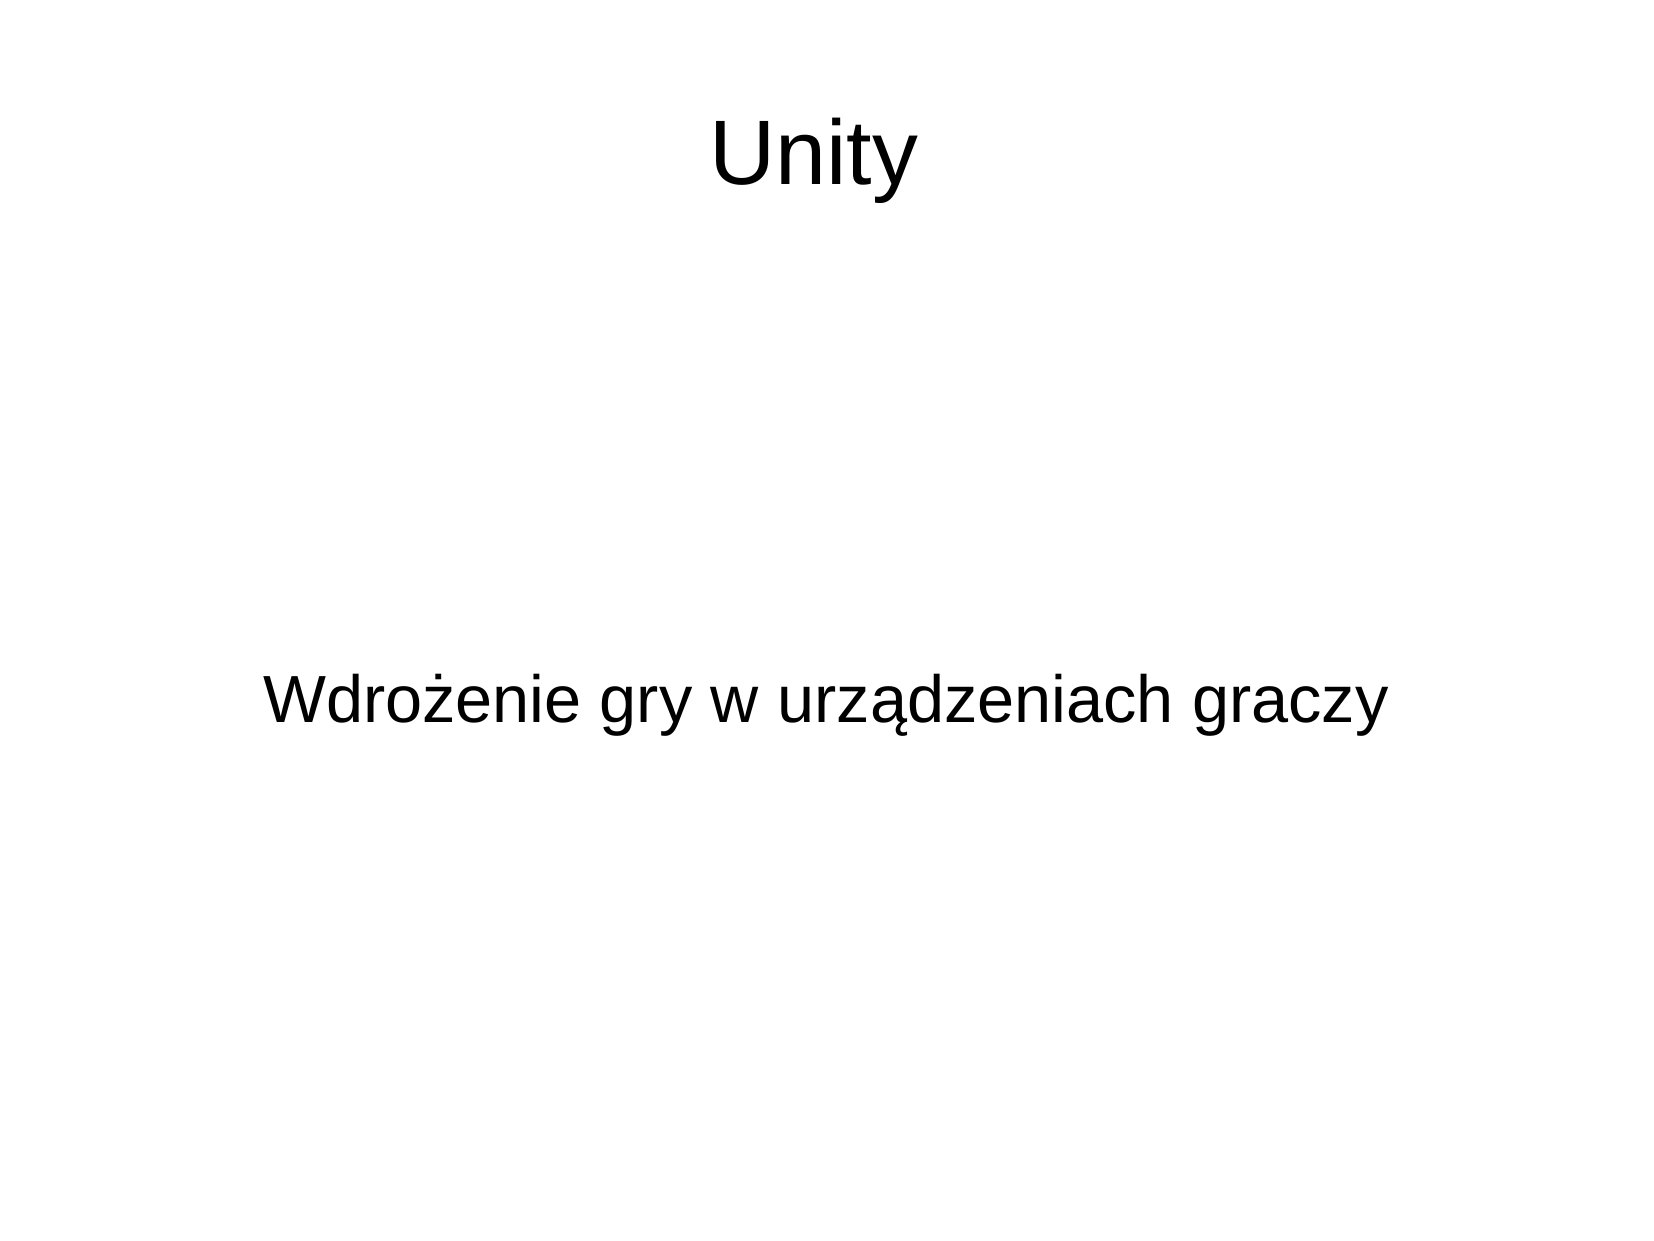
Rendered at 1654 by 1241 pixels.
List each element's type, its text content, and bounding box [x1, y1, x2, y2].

title Unity [82, 49, 1571, 257]
subtitle Wdrożenie gry w urządzeniach graczy [82, 290, 1571, 1109]
